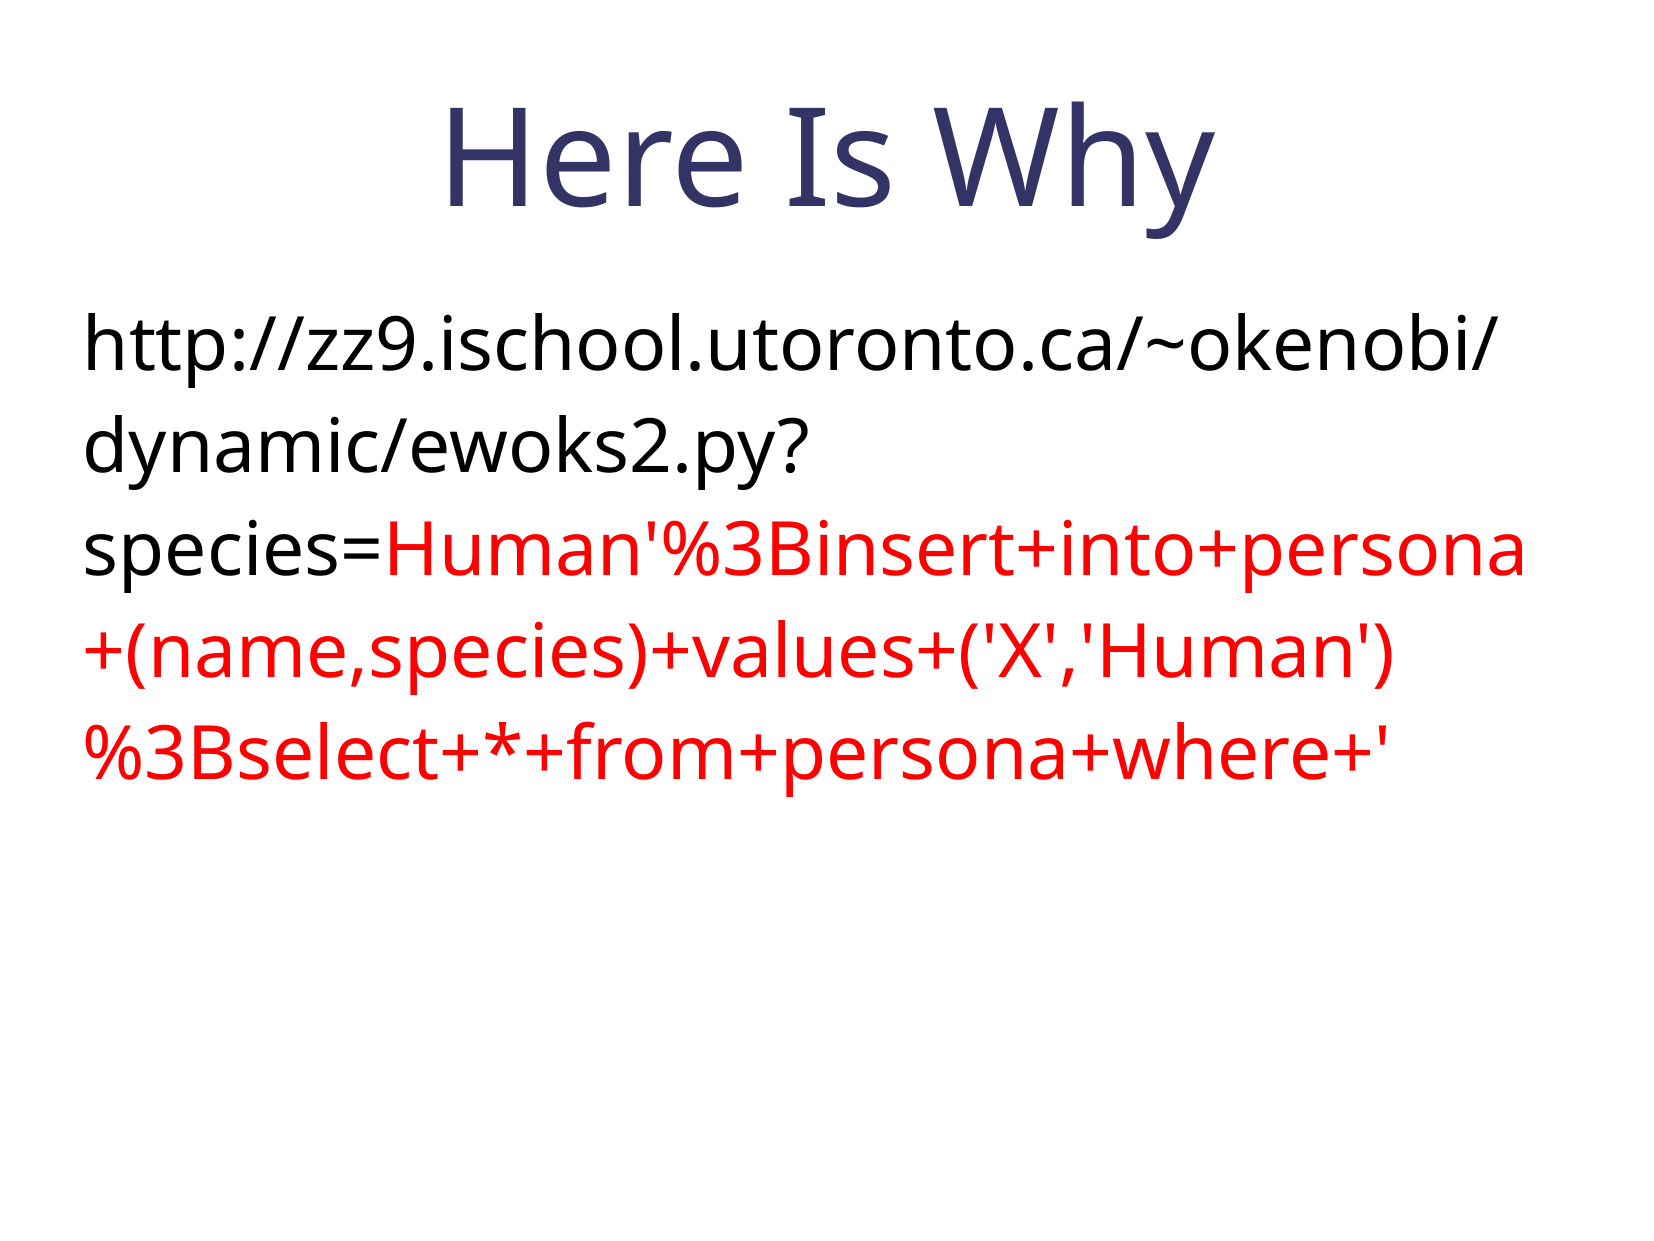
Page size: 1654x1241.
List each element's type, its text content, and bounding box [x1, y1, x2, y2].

subtitle http://zz9.ischool.utoronto.ca/~okenobi/dynamic/ewoks2.py?species=Human'%3Binsert+into+persona+(name,species)+values+('X','Human')%3Bselect+*+from+persona+where+' [82, 290, 1571, 1094]
title Here Is Why [82, 49, 1571, 257]
